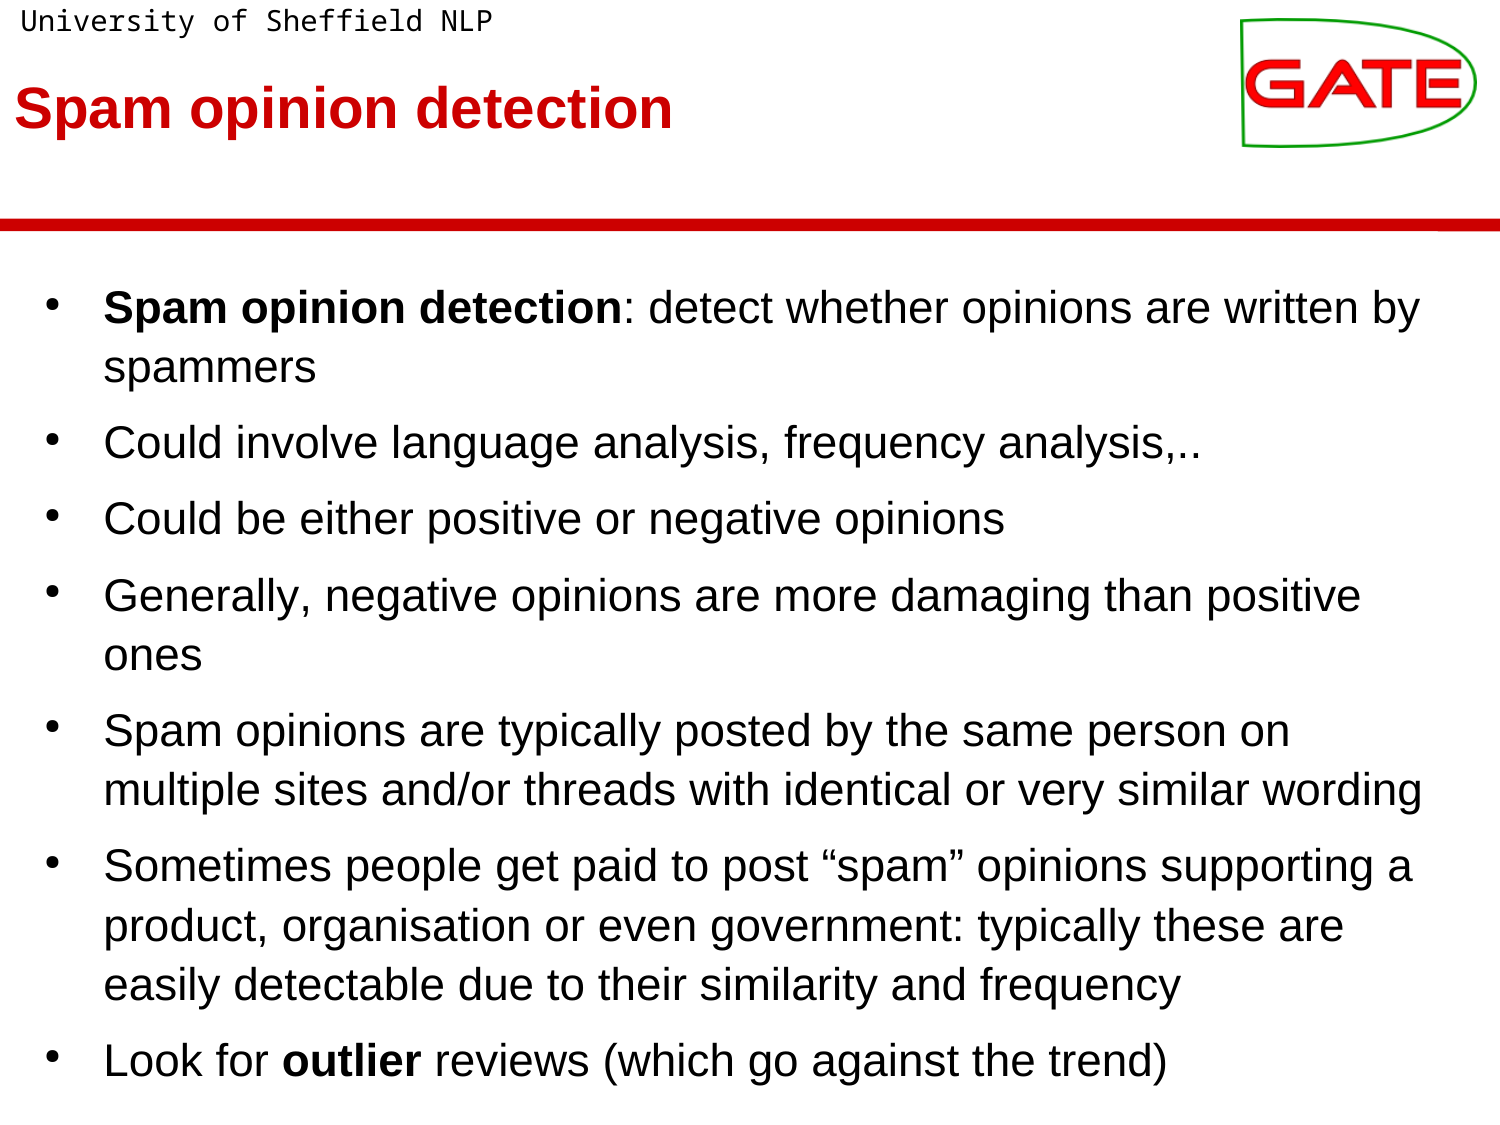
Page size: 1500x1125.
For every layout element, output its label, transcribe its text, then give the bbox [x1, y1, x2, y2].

list Spam opinion detection: detect whether opinions are written by spammers Could involve language analysis, frequency analysis,.. Could be either positive or negative opinions Generally, negative opinions are more damaging than positive ones Spam opinions are typically posted by the same person on multiple sites and/or threads with identical or very similar wording Sometimes people get paid to post “spam” opinions supporting a product, organisation or even government: typically these are easily detectable due to their similarity and frequency Look for outlier reviews (which go against the trend) [29, 265, 1477, 1094]
title Spam opinion detection [0, 4, 1239, 213]
picture [1240, 18, 1477, 148]
